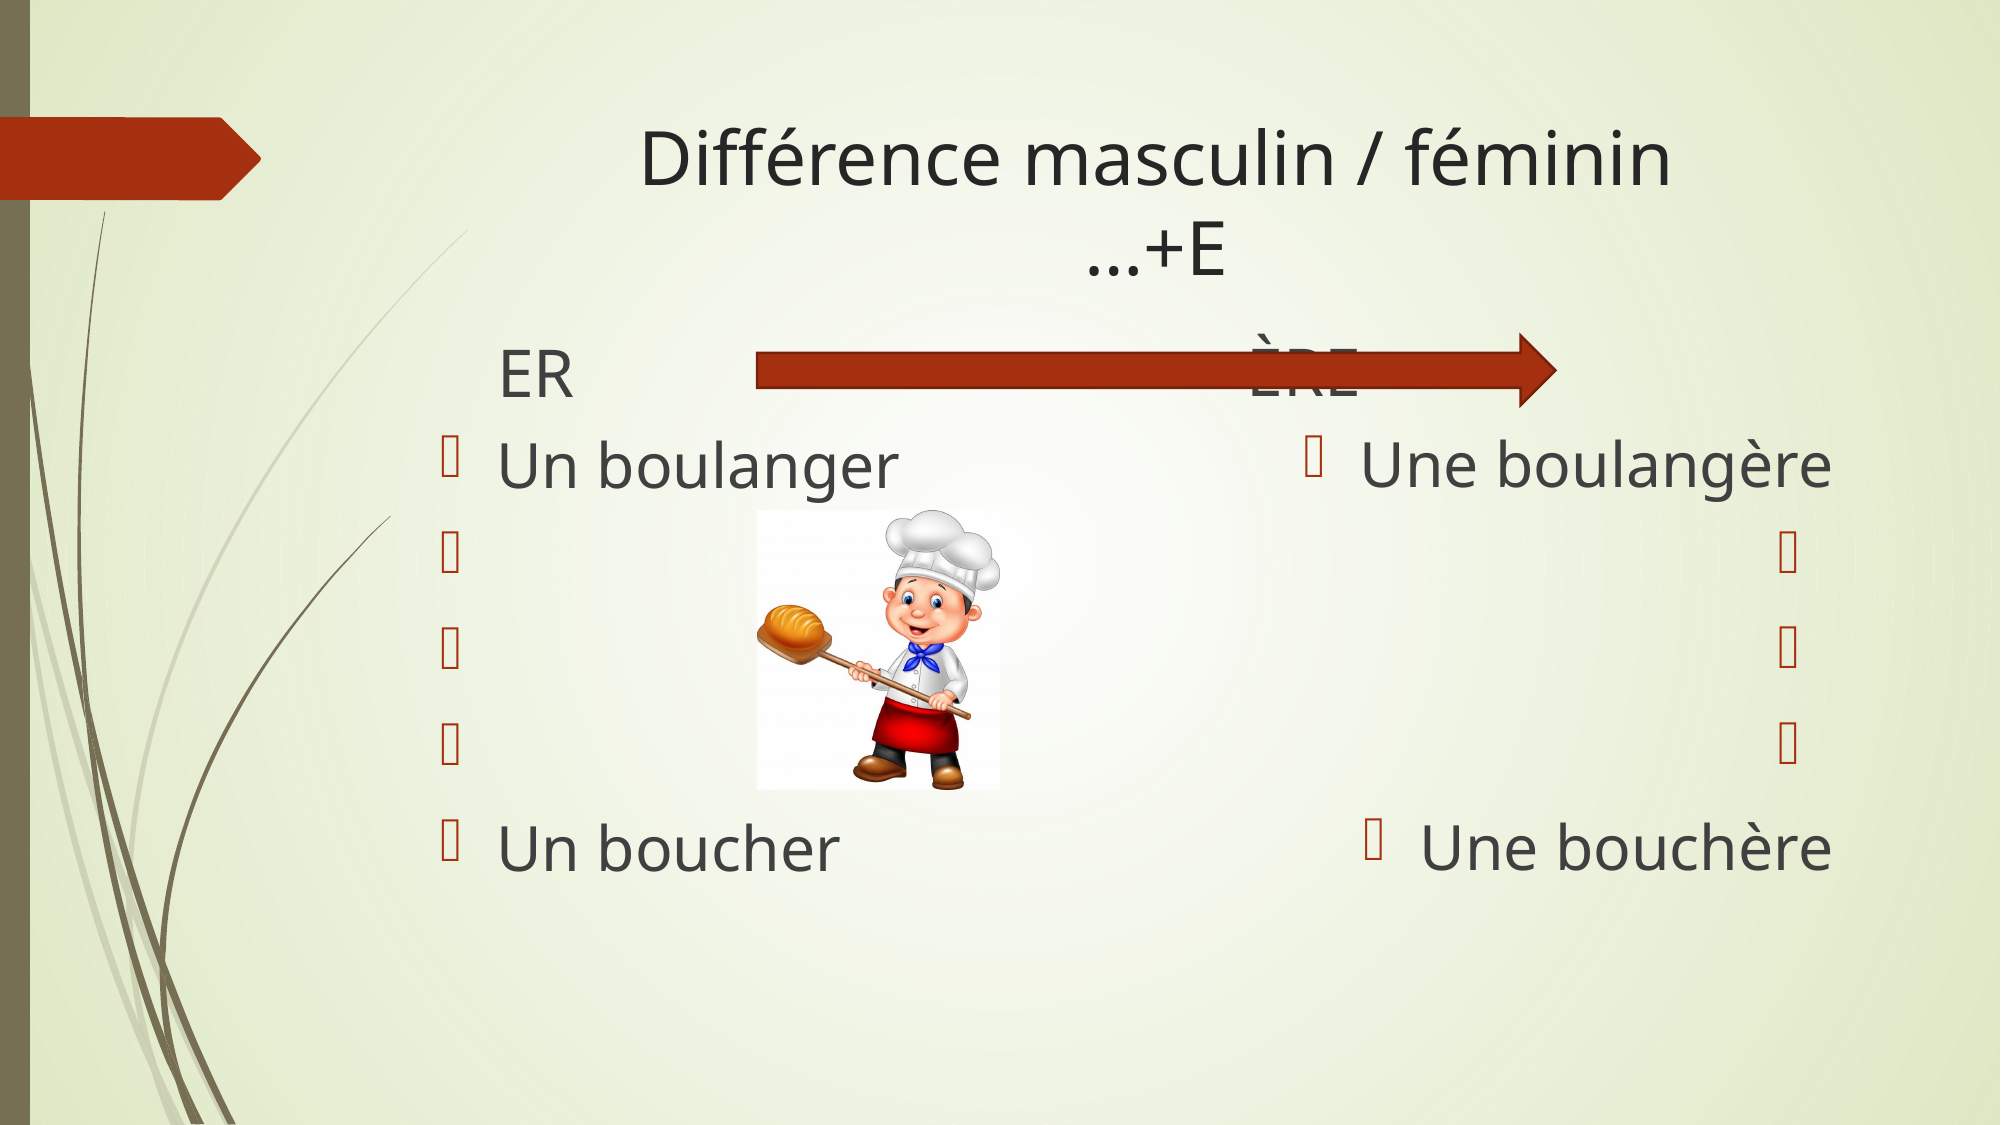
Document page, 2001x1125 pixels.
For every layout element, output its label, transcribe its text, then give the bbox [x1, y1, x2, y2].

list ÈRE [1231, 323, 1888, 417]
list Un boulanger Un boucher [424, 418, 1138, 969]
list ER [482, 323, 1138, 418]
list Une boulangère Une bouchère [1175, 417, 1888, 968]
title Différence masculin / féminin …+E [425, 102, 1888, 313]
text_box [757, 335, 1556, 406]
picture [757, 510, 1000, 790]
